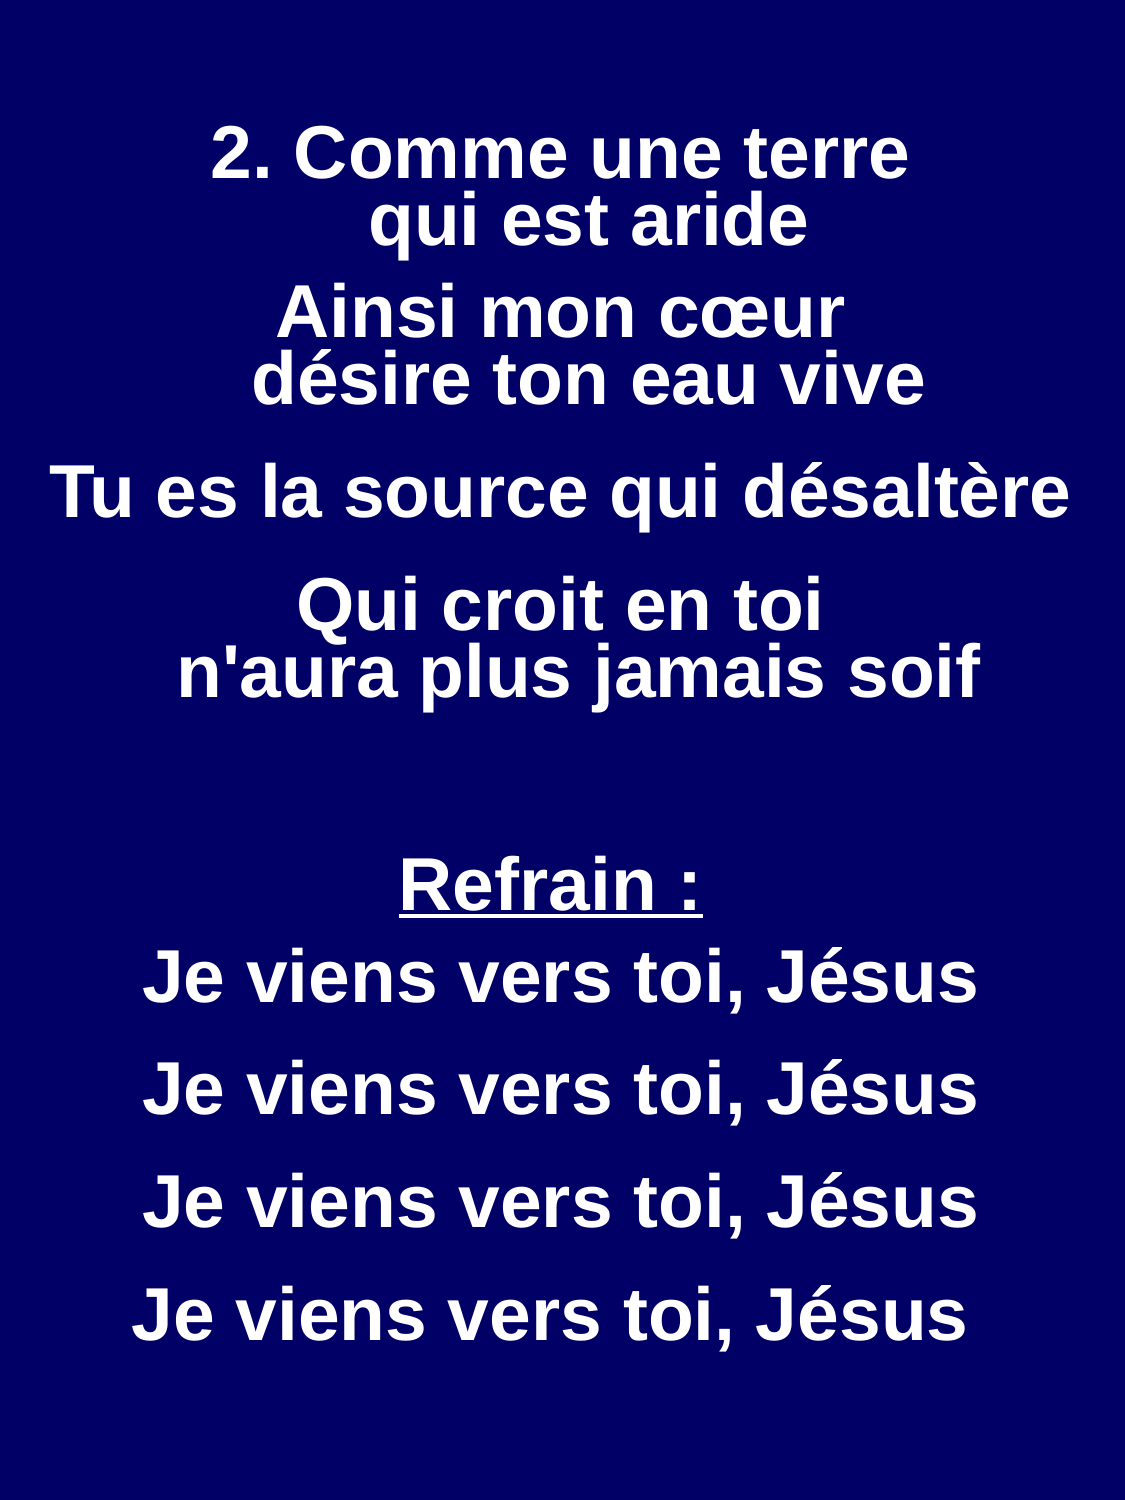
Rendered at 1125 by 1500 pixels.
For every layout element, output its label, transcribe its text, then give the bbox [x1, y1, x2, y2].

text_box 2. Comme une terre qui est aride Ainsi mon cœur désire ton eau vive Tu es la source qui désaltère Qui croit en toi n'aura plus jamais soif Refrain : Je viens vers toi, Jésus Je viens vers toi, Jésus Je viens vers toi, Jésus Je viens vers toi, Jésus [11, 35, 1111, 1441]
